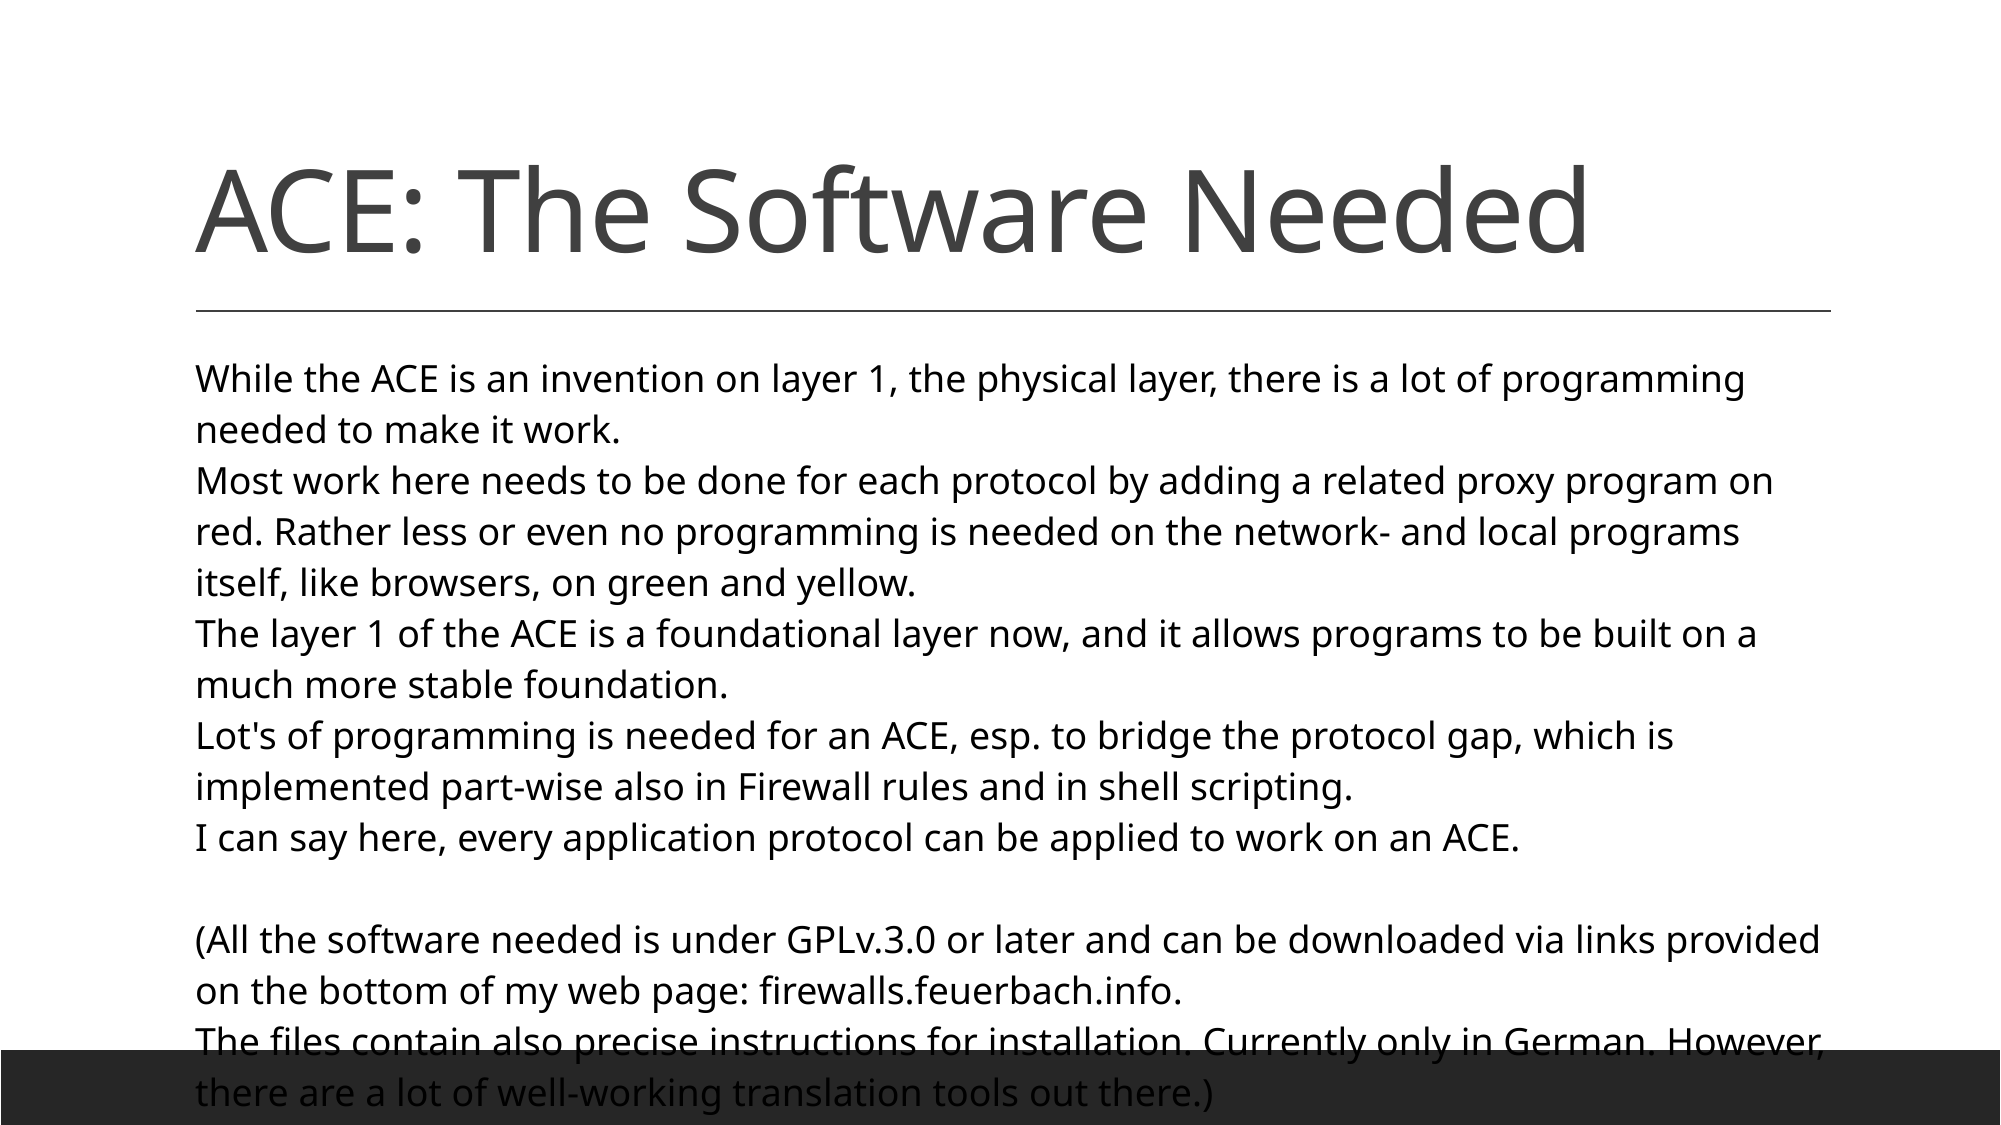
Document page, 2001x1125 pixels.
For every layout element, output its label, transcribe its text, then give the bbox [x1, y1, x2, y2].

title ACE: The Software Needed [180, 47, 1831, 286]
text_box While the ACE is an invention on layer 1, the physical layer, there is a lot of programming needed to make it work. Most work here needs to be done for each protocol by adding a related proxy program on red. Rather less or even no programming is needed on the network- and local programs itself, like browsers, on green and yellow. The layer 1 of the ACE is a foundational layer now, and it allows programs to be built on a much more stable foundation. Lot's of programming is needed for an ACE, esp. to bridge the protocol gap, which is implemented part-wise also in Firewall rules and in shell scripting. I can say here, every application protocol can be applied to work on an ACE. (All the software needed is under GPLv.3.0 or later and can be downloaded via links provided on the bottom of my web page: firewalls.feuerbach.info. The files contain also precise instructions for installation. Currently only in German. However, there are a lot of well-working translation tools out there.) [180, 345, 1856, 1125]
